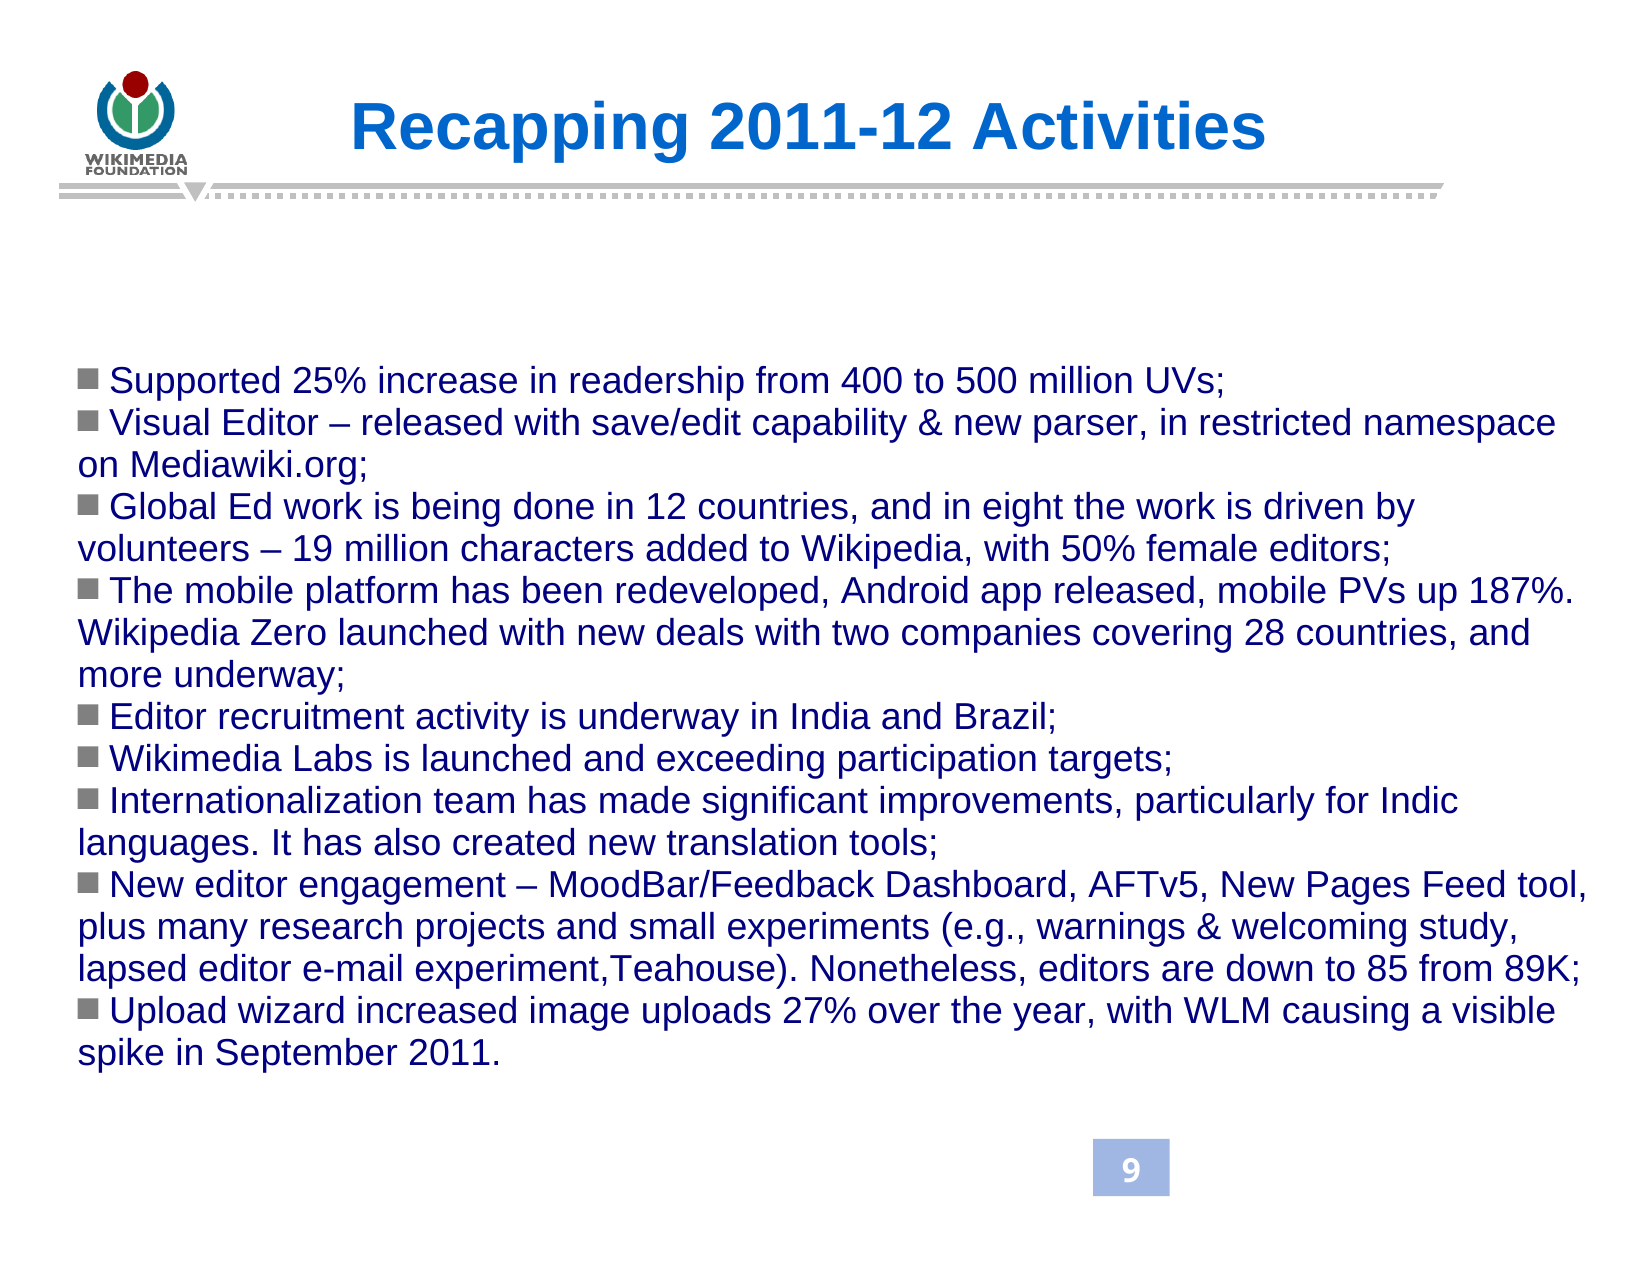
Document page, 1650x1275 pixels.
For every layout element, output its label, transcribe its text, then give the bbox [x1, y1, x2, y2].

text_box Recapping 2011-12 Activities [222, 75, 1397, 251]
text_box Supported 25% increase in readership from 400 to 500 million UVs; Visual Editor – released with save/edit capability & new parser, in restricted namespace on Mediawiki.org; Global Ed work is being done in 12 countries, and in eight the work is driven by volunteers – 19 million characters added to Wikipedia, with 50% female editors; The mobile platform has been redeveloped, Android app released, mobile PVs up 187%. Wikipedia Zero launched with new deals with two companies covering 28 countries, and more underway; Editor recruitment activity is underway in India and Brazil; Wikimedia Labs is launched and exceeding participation targets; Internationalization team has made significant improvements, particularly for Indic languages. It has also created new translation tools; New editor engagement – MoodBar/Feedback Dashboard, AFTv5, New Pages Feed tool, plus many research projects and small experiments (e.g., warnings & welcoming study, lapsed editor e-mail experiment,Teahouse). Nonetheless, editors are down to 85 from 89K; Upload wizard increased image uploads 27% over the year, with WLM causing a visible spike in September 2011. [62, 268, 1613, 1081]
text_box [178, 179, 213, 209]
